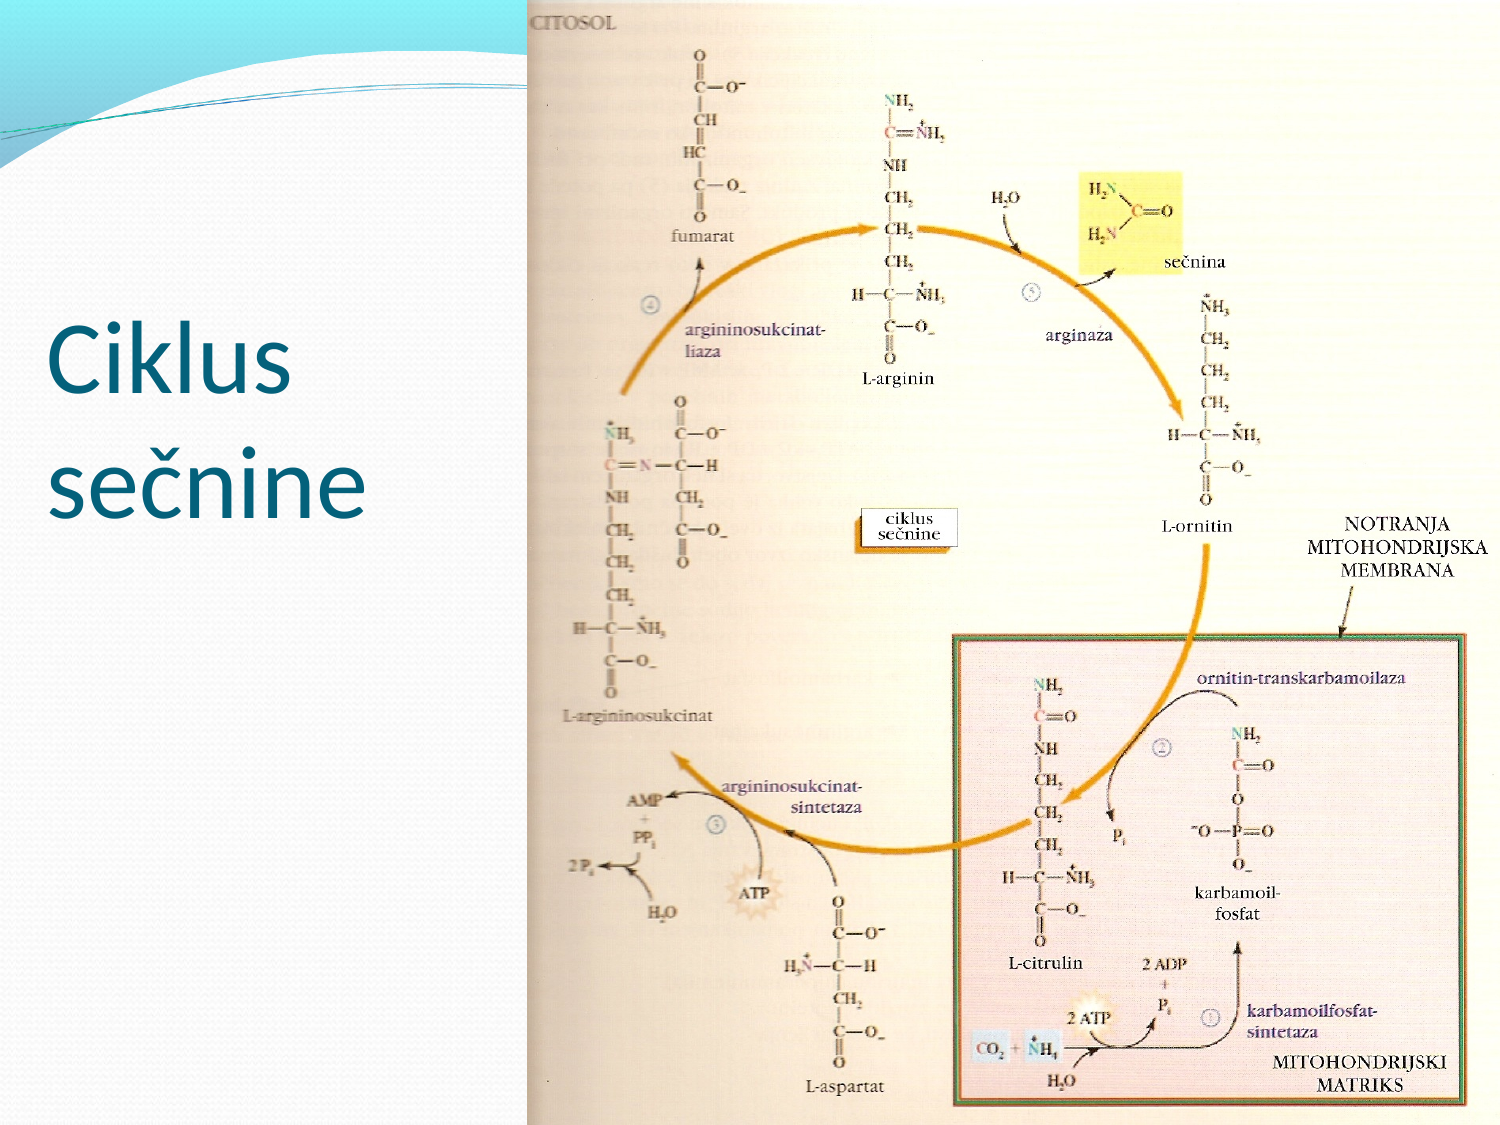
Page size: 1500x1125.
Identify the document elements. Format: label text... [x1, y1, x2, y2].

picture [0, 0, 1500, 1125]
title Ciklus sečnine [46, 281, 481, 539]
